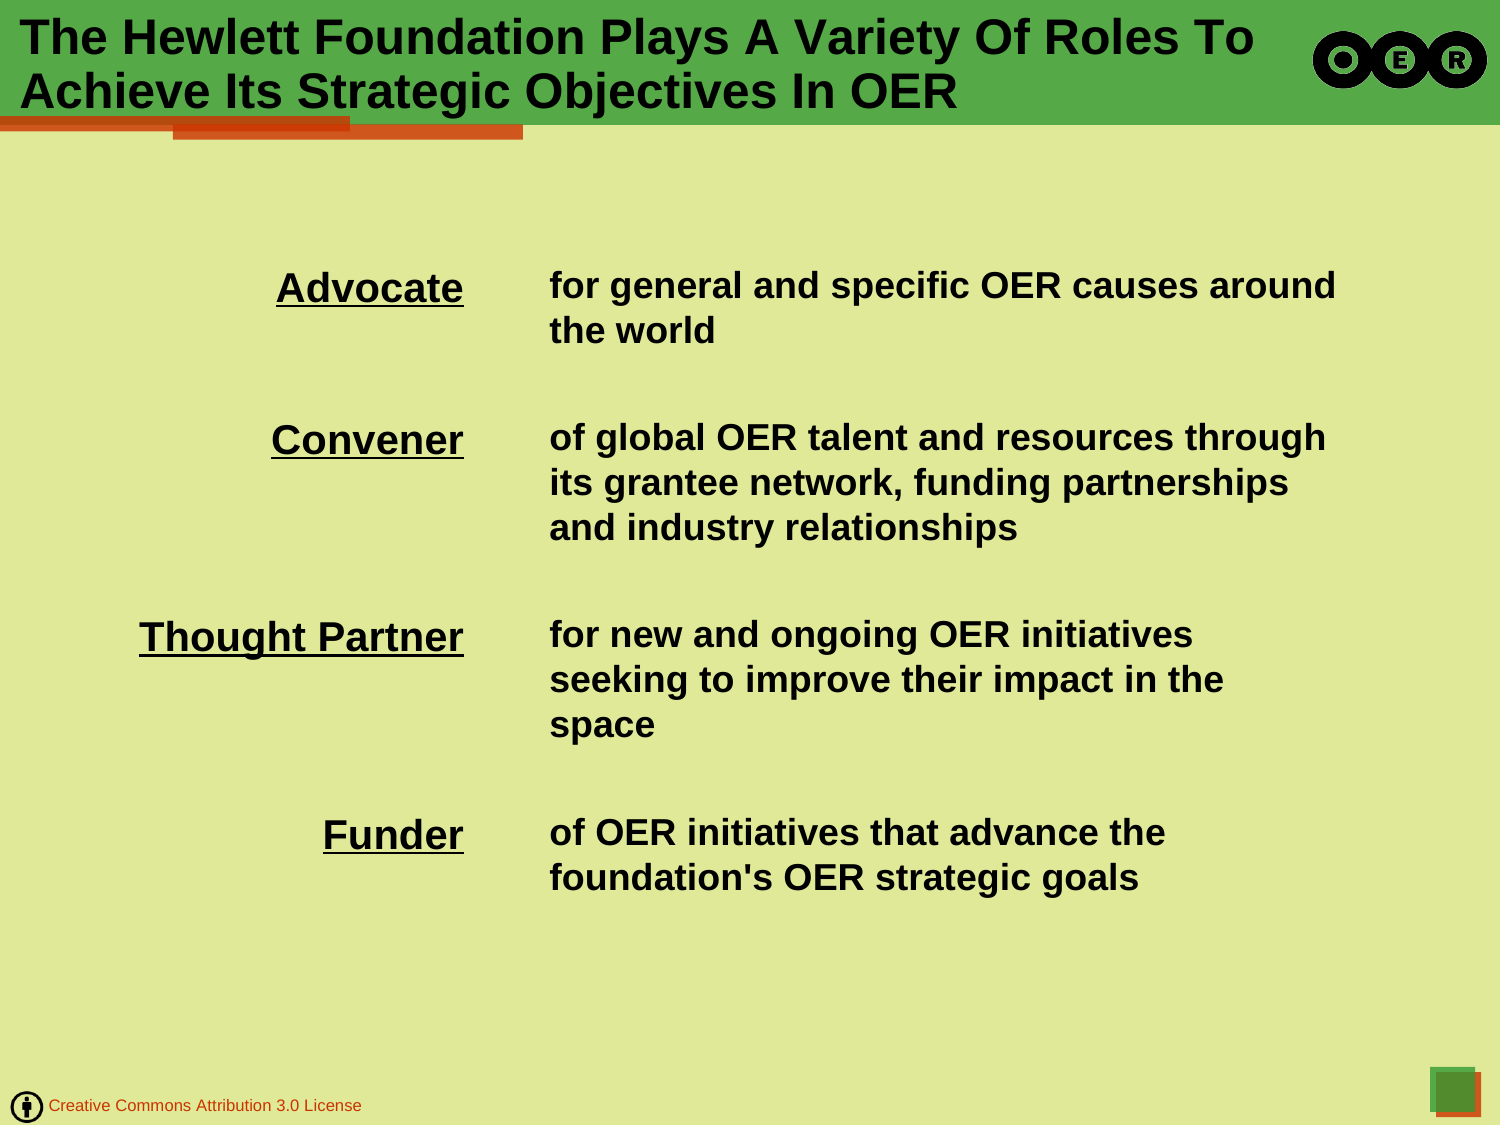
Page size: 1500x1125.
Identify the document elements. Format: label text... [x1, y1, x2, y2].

text_box of global OER talent and resources through its grantee network, funding partnerships and industry relationships [534, 405, 1356, 556]
text_box Funder [253, 800, 479, 866]
text_box The Hewlett Foundation Plays A Variety Of Roles To Achieve Its Strategic Objectives In OER [4, 3, 1293, 127]
text_box of OER initiatives that advance the foundation's OER strategic goals [534, 799, 1356, 906]
text_box Convener [253, 405, 479, 471]
text_box for new and ongoing OER initiatives seeking to improve their impact in the space [534, 602, 1356, 754]
text_box for general and specific OER causes around the world [534, 253, 1356, 359]
picture [1306, 31, 1494, 94]
text_box Advocate [253, 253, 479, 319]
text_box Thought Partner [97, 602, 479, 669]
picture [7, 1088, 46, 1125]
